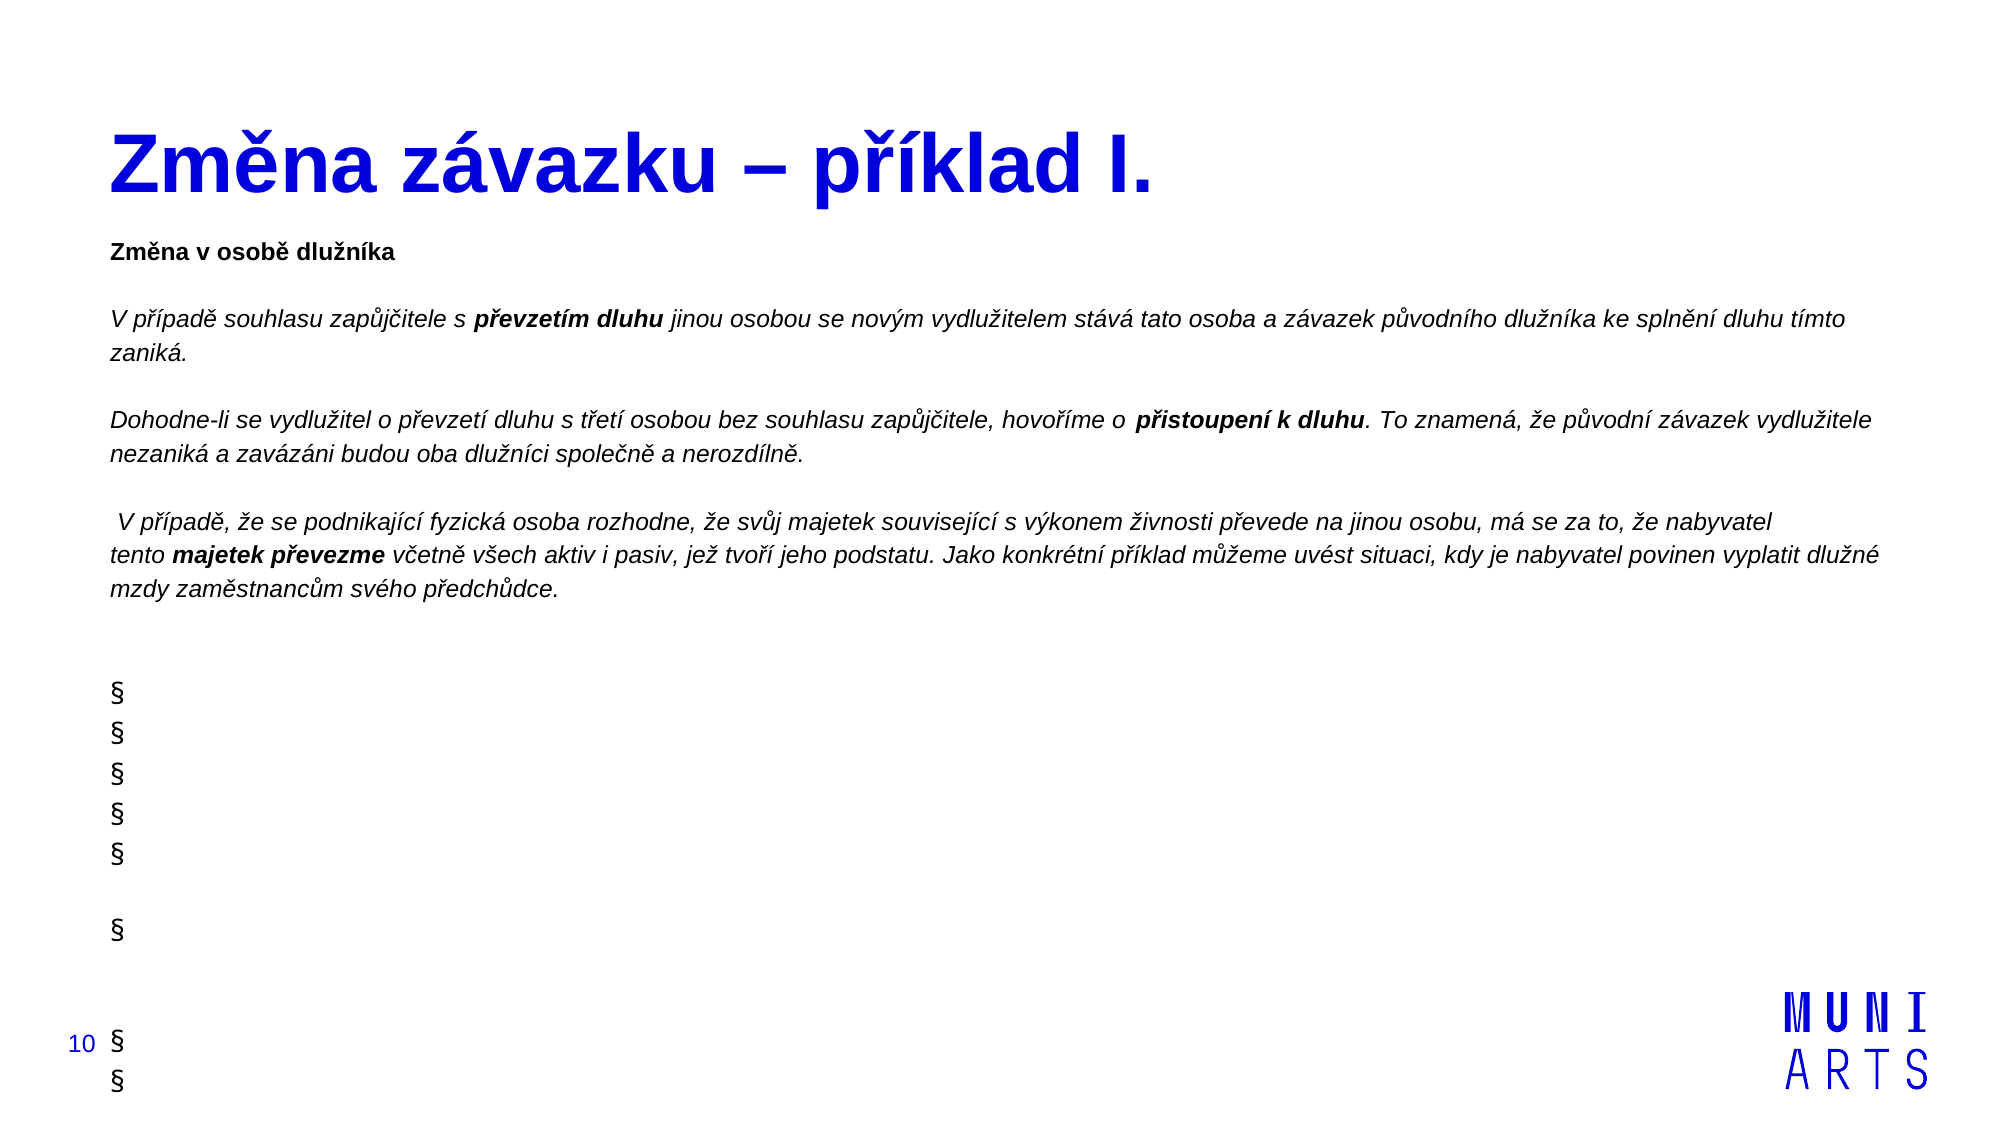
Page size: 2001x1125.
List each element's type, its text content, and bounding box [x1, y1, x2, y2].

title Změna závazku – příklad I. [109, 125, 1874, 200]
list Změna v osobě dlužníka V případě souhlasu zapůjčitele s převzetím dluhu jinou osobou se novým vydlužitelem stává tato osoba a závazek původního dlužníka ke splnění dluhu tímto zaniká. Dohodne-li se vydlužitel o převzetí dluhu s třetí osobou bez souhlasu zapůjčitele, hovoříme o přistoupení k dluhu. To znamená, že původní závazek vydlužitele nezaniká a zavázáni budou oba dlužníci společně a nerozdílně. V případě, že se podnikající fyzická osoba rozhodne, že svůj majetek související s výkonem živnosti převede na jinou osobu, má se za to, že nabyvatel tento majetek převezme včetně všech aktiv i pasiv, jež tvoří jeho podstatu. Jako konkrétní příklad můžeme uvést situaci, kdy je nabyvatel povinen vyplatit dlužné mzdy zaměstnancům svého předchůdce. [109, 231, 1898, 1022]
text_box [67, 1021, 110, 1063]
